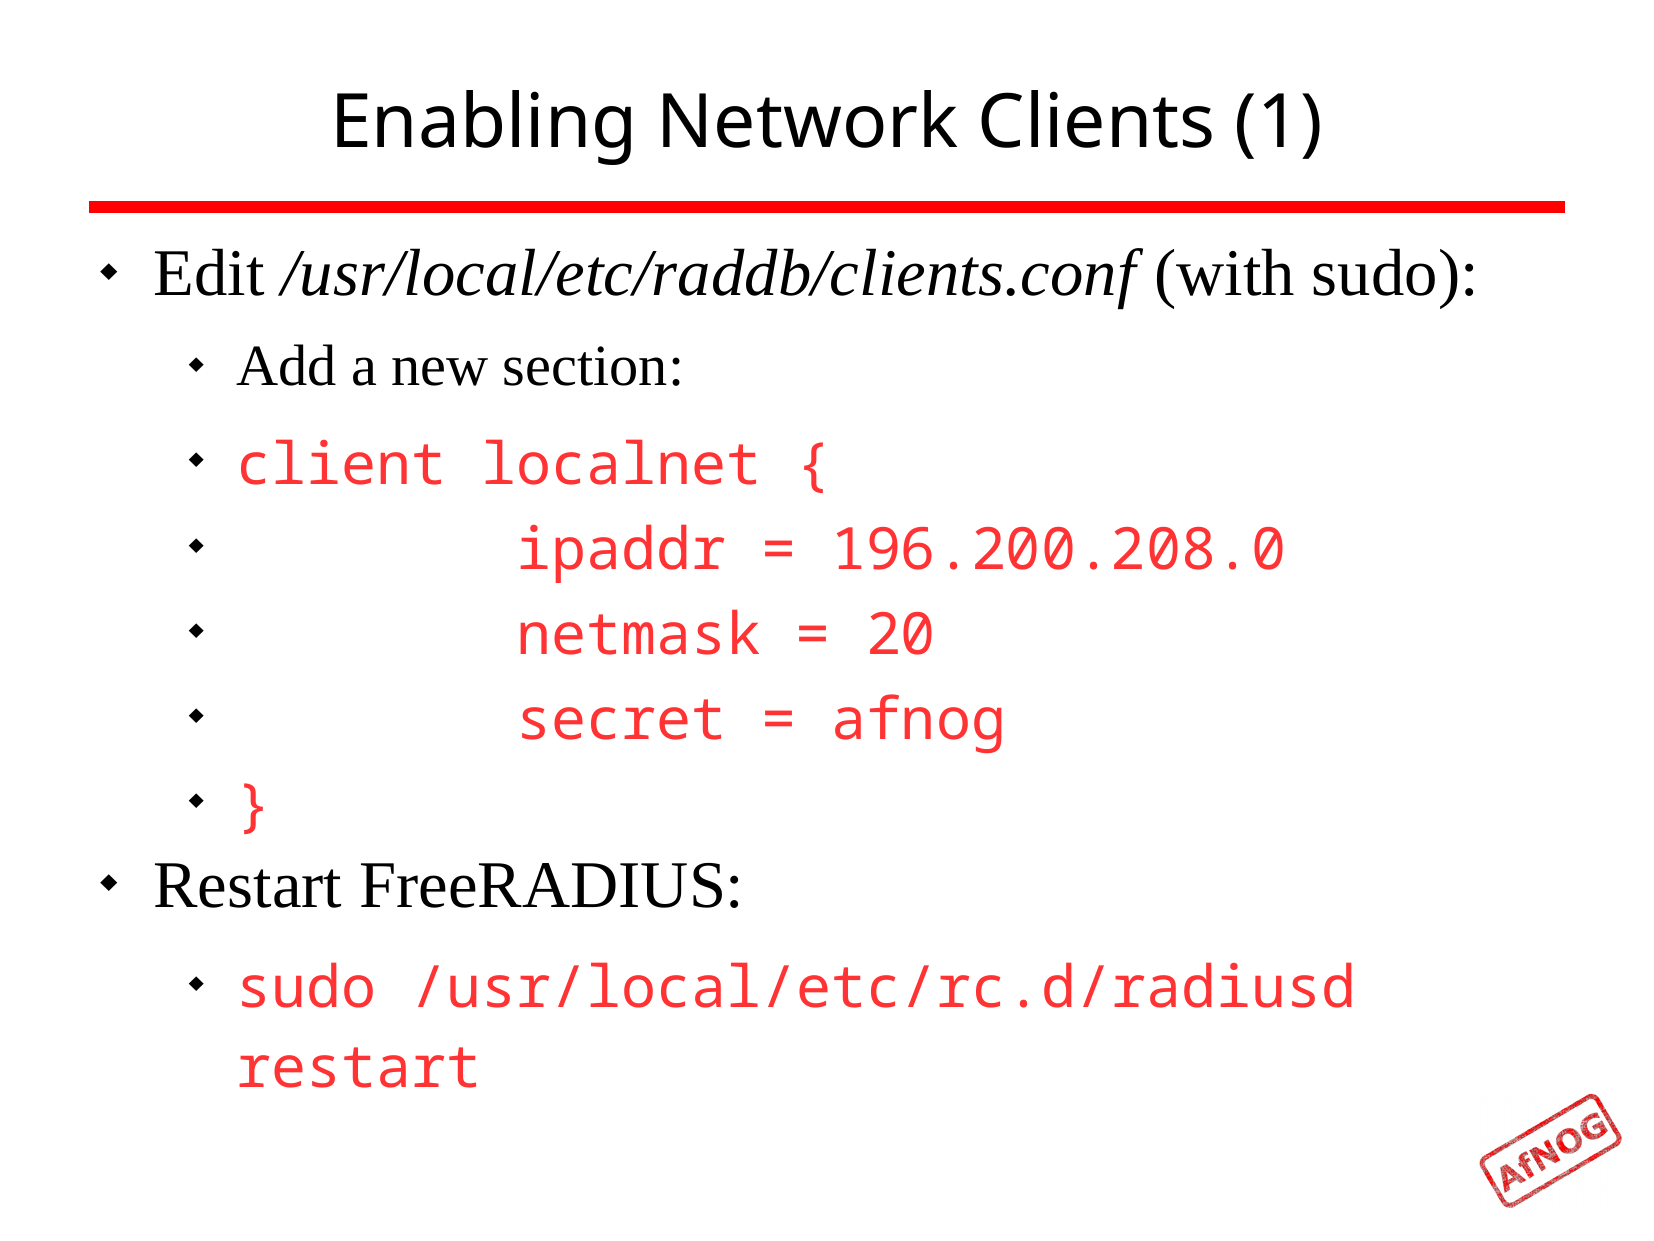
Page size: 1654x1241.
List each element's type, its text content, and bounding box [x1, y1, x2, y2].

picture [1476, 1090, 1625, 1211]
list Edit /usr/local/etc/raddb/clients.conf (with sudo): Add a new section: client localnet { ipaddr = 196.200.208.0 netmask = 20 secret = afnog } Restart FreeRADIUS: sudo /usr/local/etc/rc.d/radiusd restart [82, 236, 1571, 956]
title Enabling Network Clients (1) [82, 29, 1571, 207]
